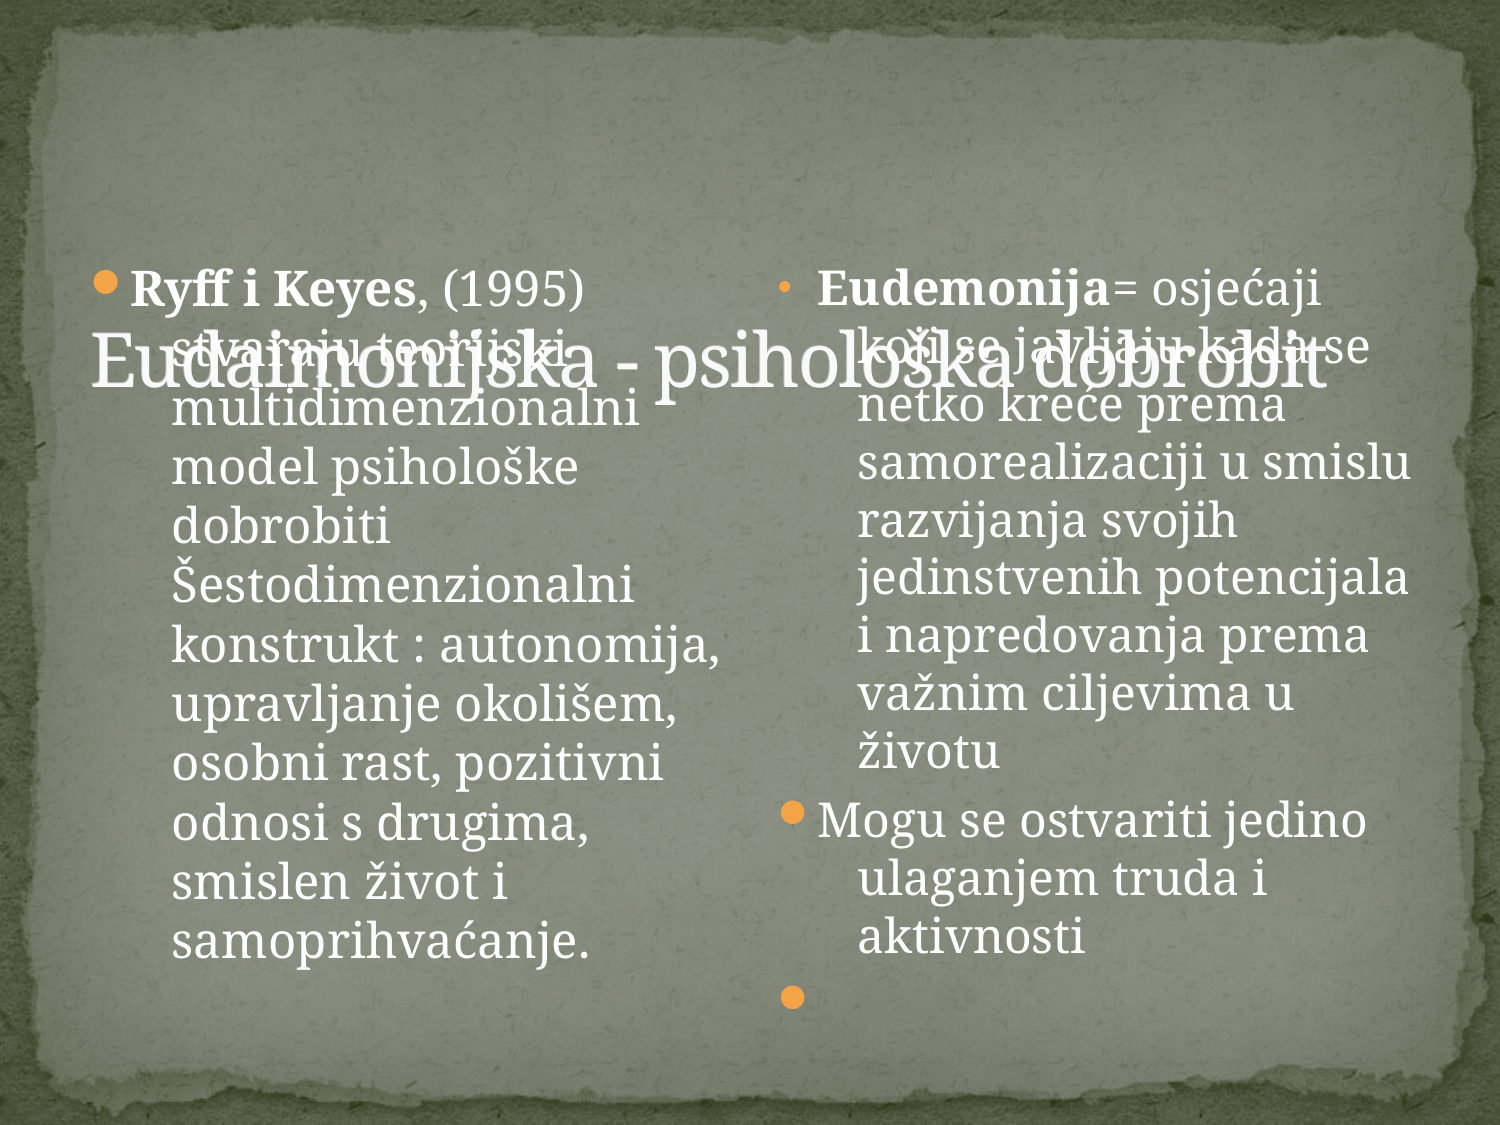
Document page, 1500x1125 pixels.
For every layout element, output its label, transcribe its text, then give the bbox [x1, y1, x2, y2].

list Ryff i Keyes, (1995) stvaraju teorijski multidimenzionalni model psihološke dobrobiti Šestodimenzionalni konstrukt : autonomija, upravljanje okolišem, osobni rast, pozitivni odnosi s drugima, smislen život i samoprihvaćanje. [75, 249, 742, 1000]
title Eudaimonijska - psihološka dobrobit [75, 24, 1426, 225]
list Eudemonija= osjećaji koji se javljaju kada se netko kreće prema samorealizaciji u smislu razvijanja svojih jedinstvenih potencijala i napredovanja prema važnim ciljevima u životu Mogu se ostvariti jedino ulaganjem truda i aktivnosti [762, 249, 1429, 1000]
